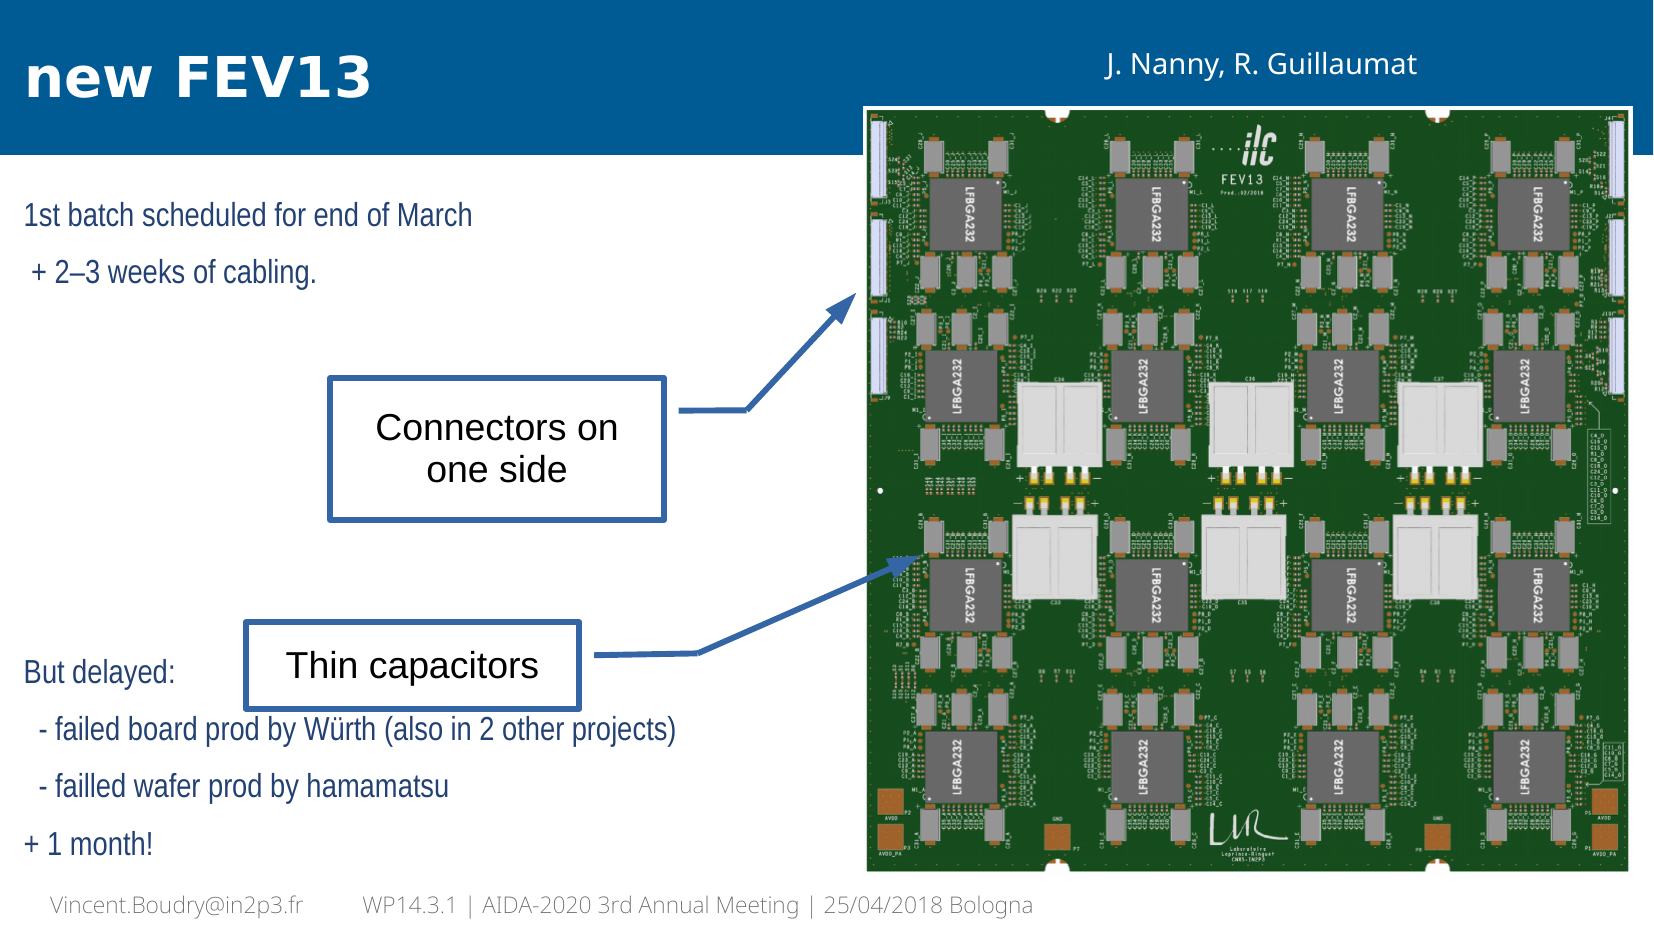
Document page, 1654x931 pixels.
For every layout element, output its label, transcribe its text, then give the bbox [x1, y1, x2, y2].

title new FEV13 [24, 12, 1635, 143]
text_box J. Nanny, R. Guillaumat [1091, 35, 1619, 130]
list 1st batch scheduled for end of March + 2–3 weeks of cabling. But delayed: - failed board prod by Würth (also in 2 other projects) - failled wafer prod by hamamatsu + 1 month! [23, 195, 863, 867]
picture [863, 106, 1633, 877]
text_box Connectors on one side [330, 378, 664, 520]
text_box Thin capacitors [246, 622, 579, 709]
